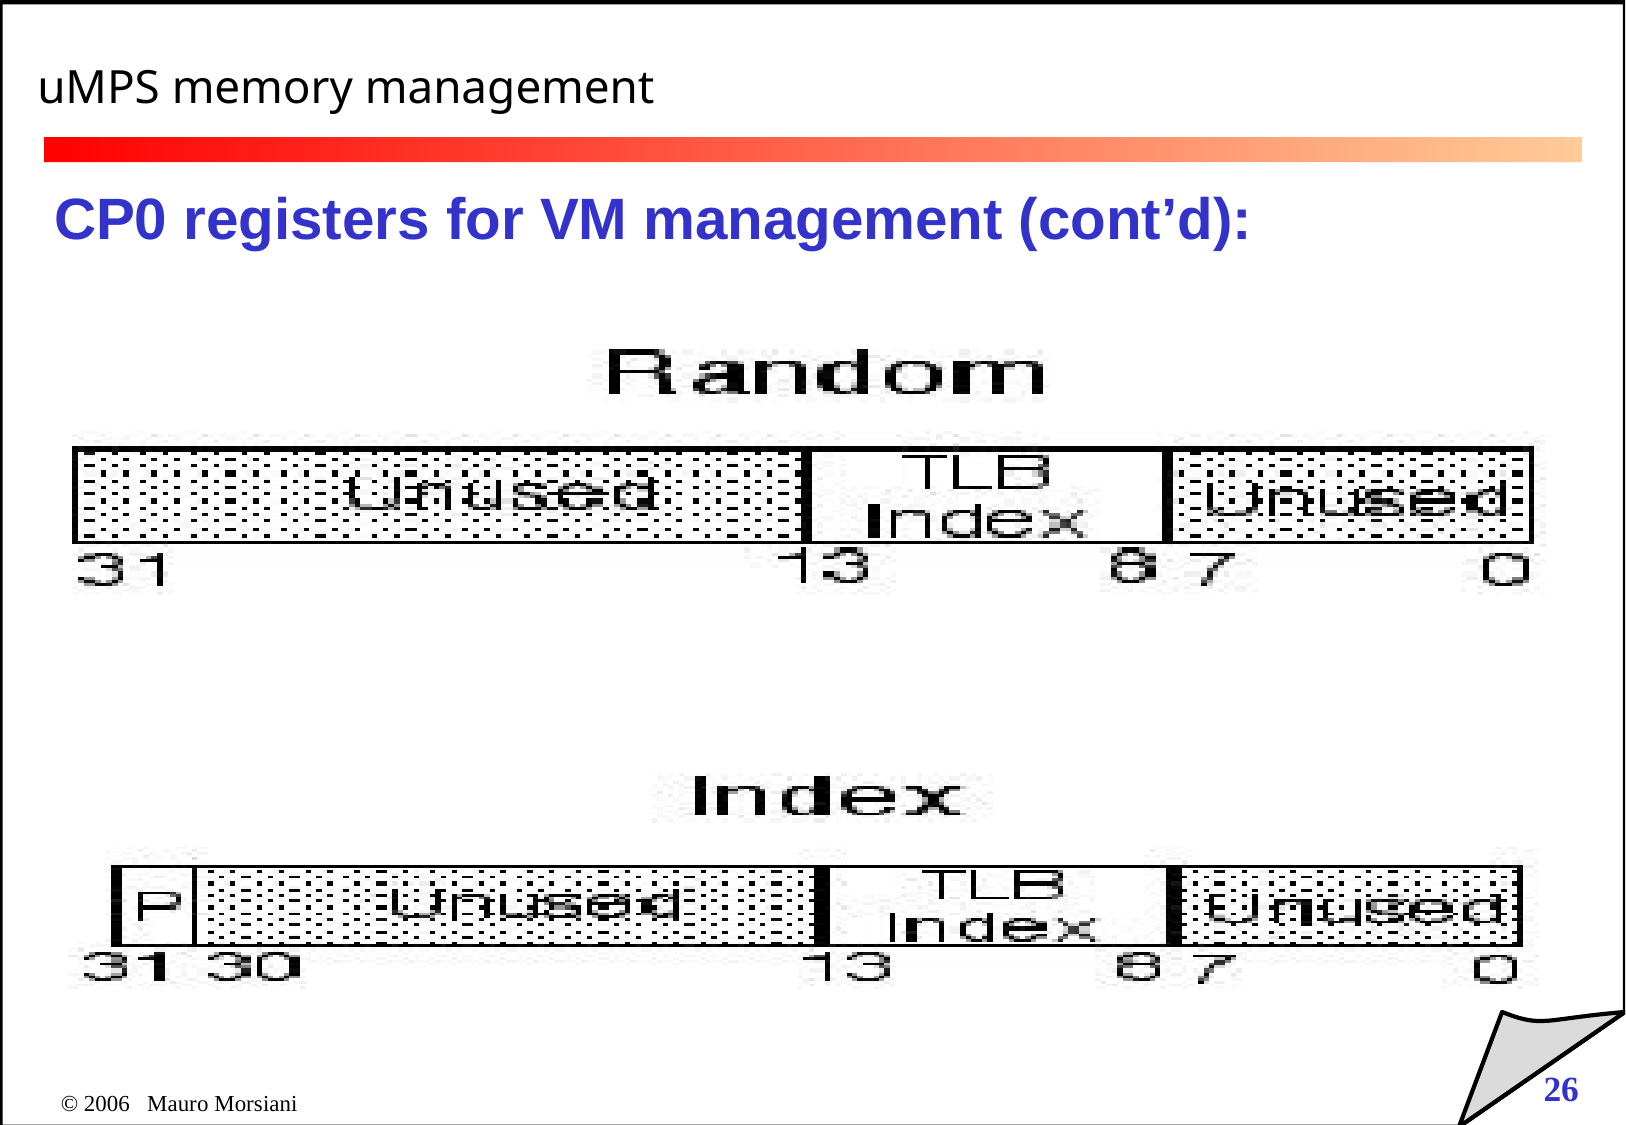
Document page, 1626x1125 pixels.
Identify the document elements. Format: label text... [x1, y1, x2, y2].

list CP0 registers for VM management (cont’d): [54, 187, 1545, 739]
title uMPS memory management [37, 44, 1587, 130]
picture [56, 349, 1546, 599]
picture [68, 763, 1545, 1000]
